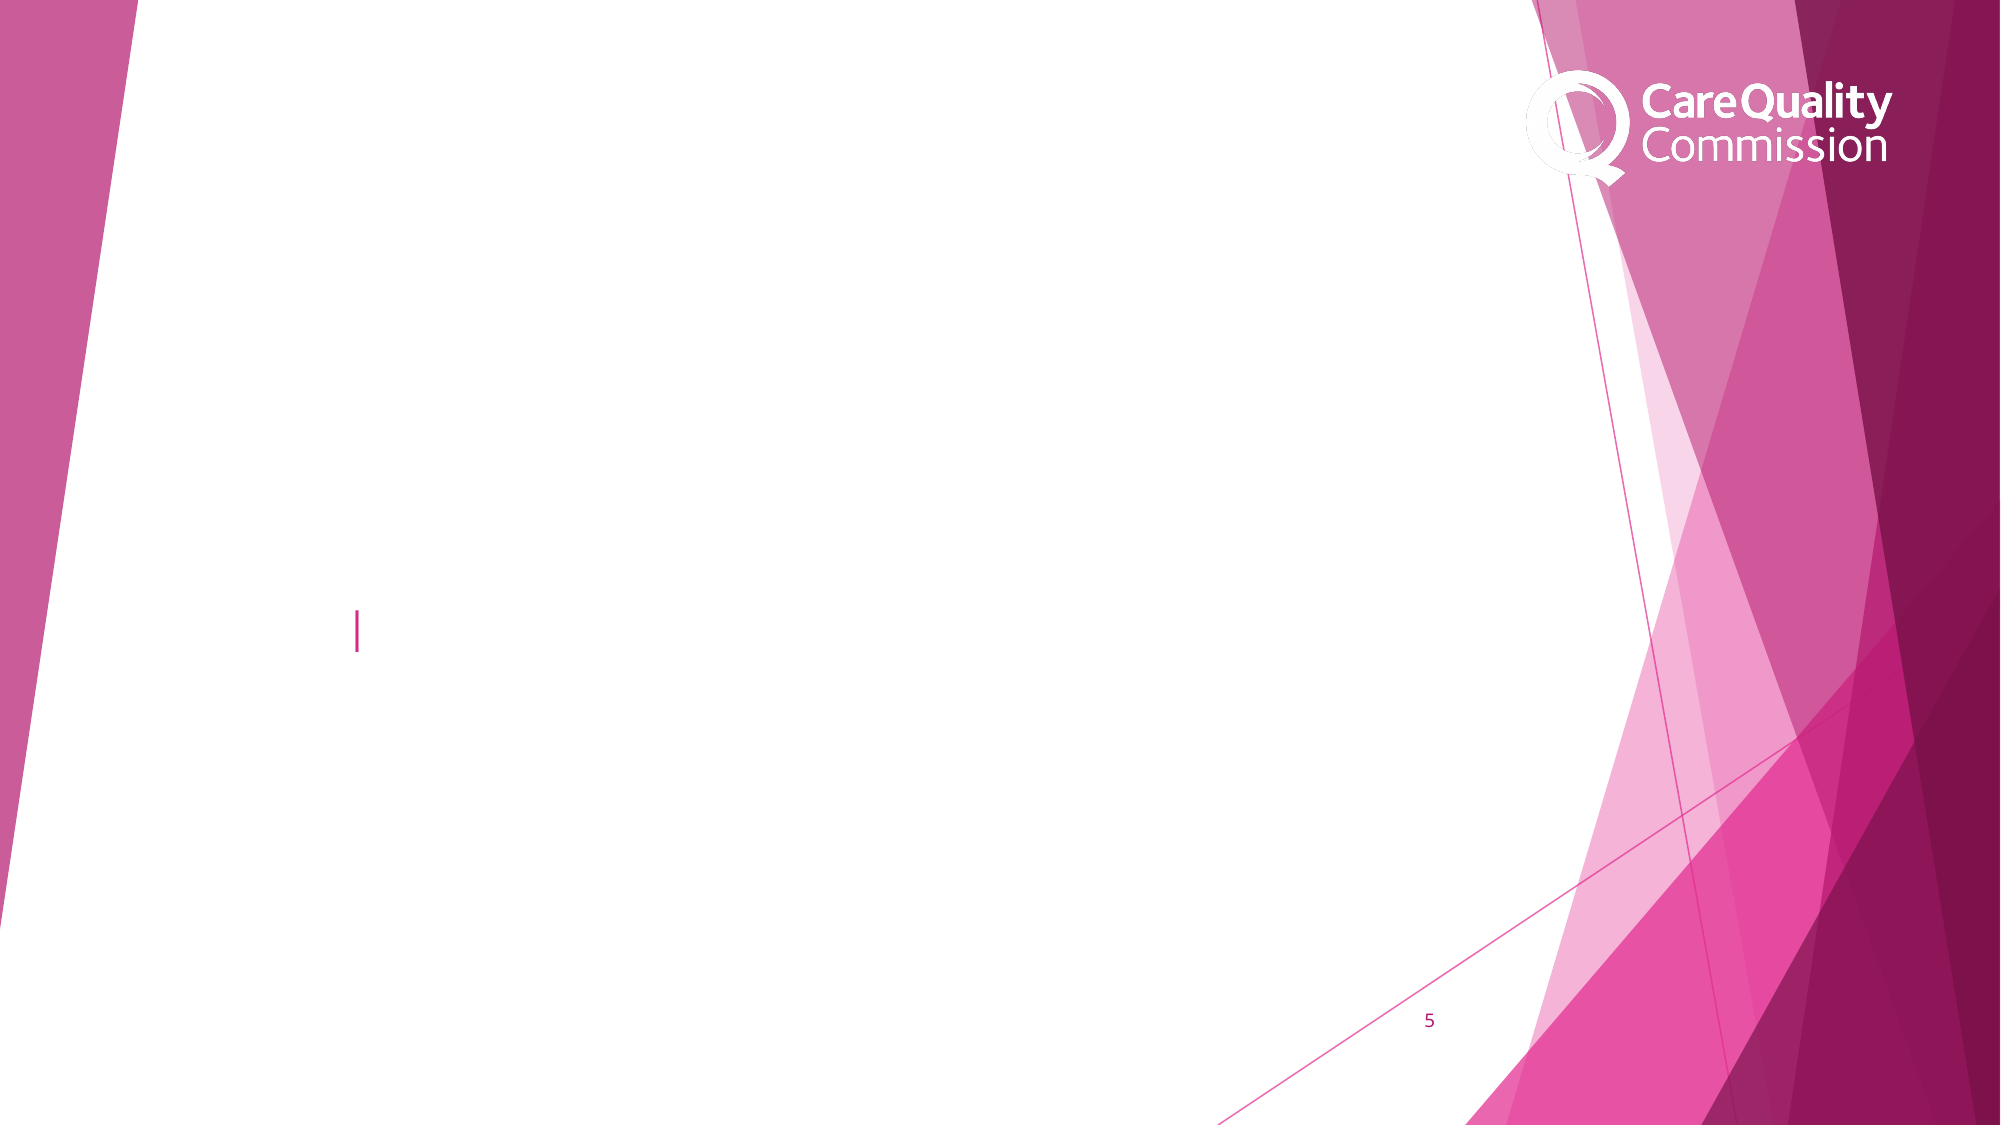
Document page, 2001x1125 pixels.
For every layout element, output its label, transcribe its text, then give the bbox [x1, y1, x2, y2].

picture [1525, 69, 1894, 187]
slide_number 5 [1409, 991, 1522, 1051]
title Monthly Balance Scorecard Month 10 | January 2025 [131, 419, 1720, 660]
